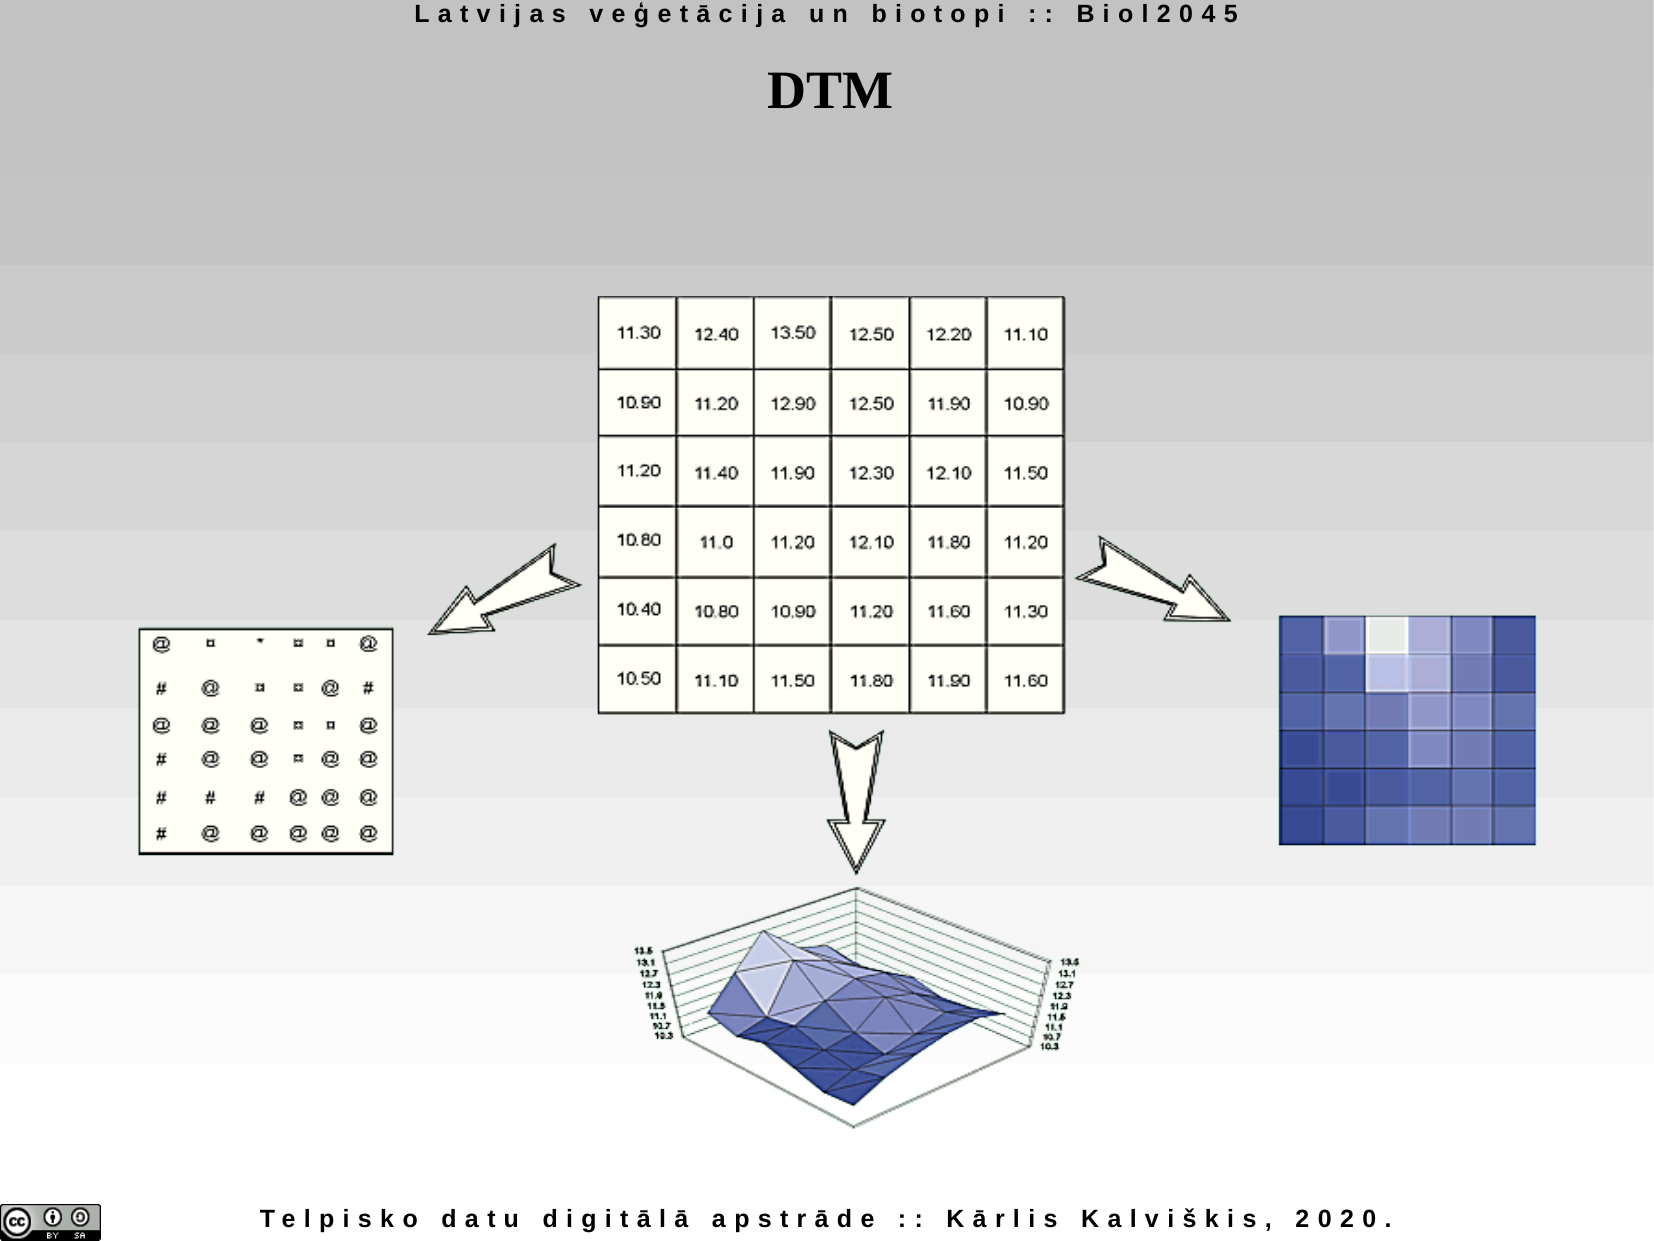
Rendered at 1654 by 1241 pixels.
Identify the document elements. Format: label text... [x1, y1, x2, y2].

title DTM [34, 61, 1626, 296]
picture [0, 0, 1654, 1241]
